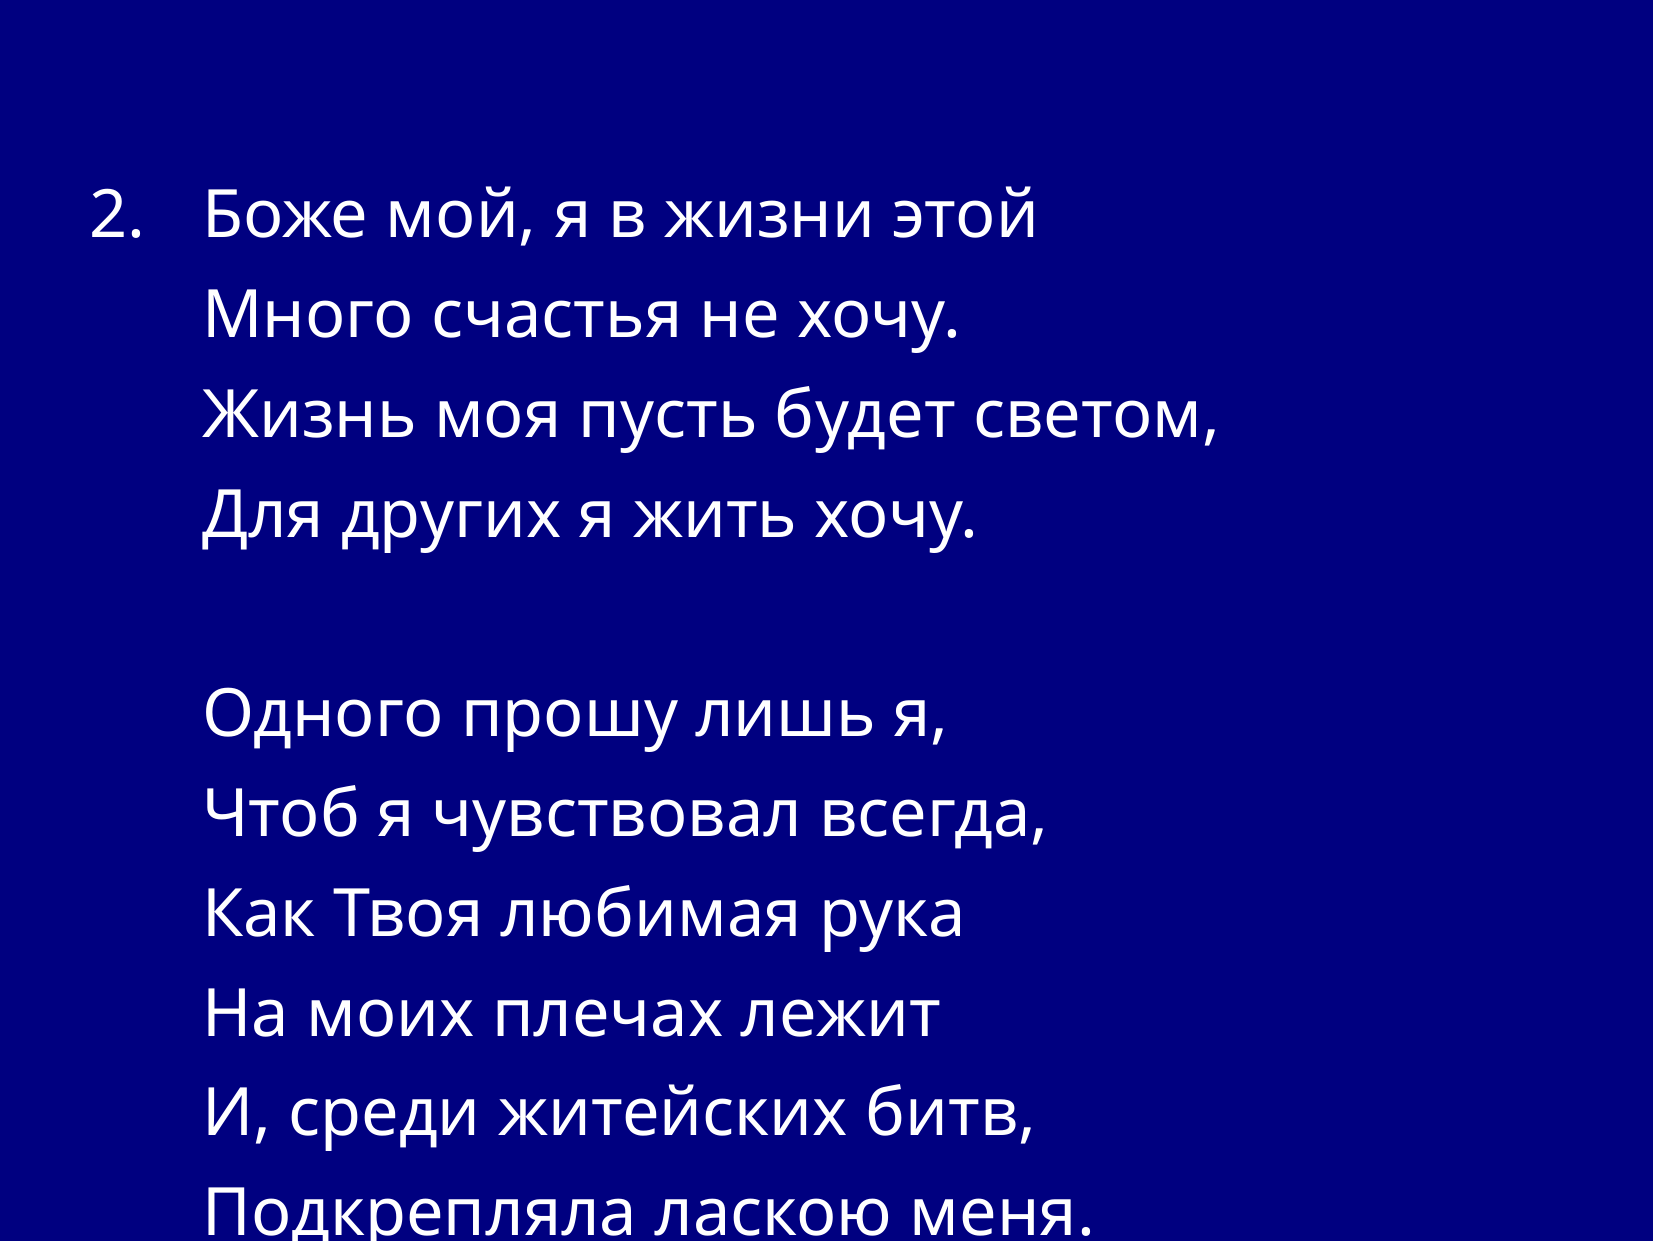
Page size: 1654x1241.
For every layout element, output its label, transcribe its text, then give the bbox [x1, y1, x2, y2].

text_box 2. Боже мой, я в жизни этой Много счастья не хочу. Жизнь моя пусть будет светом, Для других я жить хочу. Одного прошу лишь я, Чтоб я чувствовал всегда, Как Твоя любимая рука На моих плечах лежит И, среди житейских битв, Подкрепляла ласкою меня. [75, 150, 1576, 1163]
